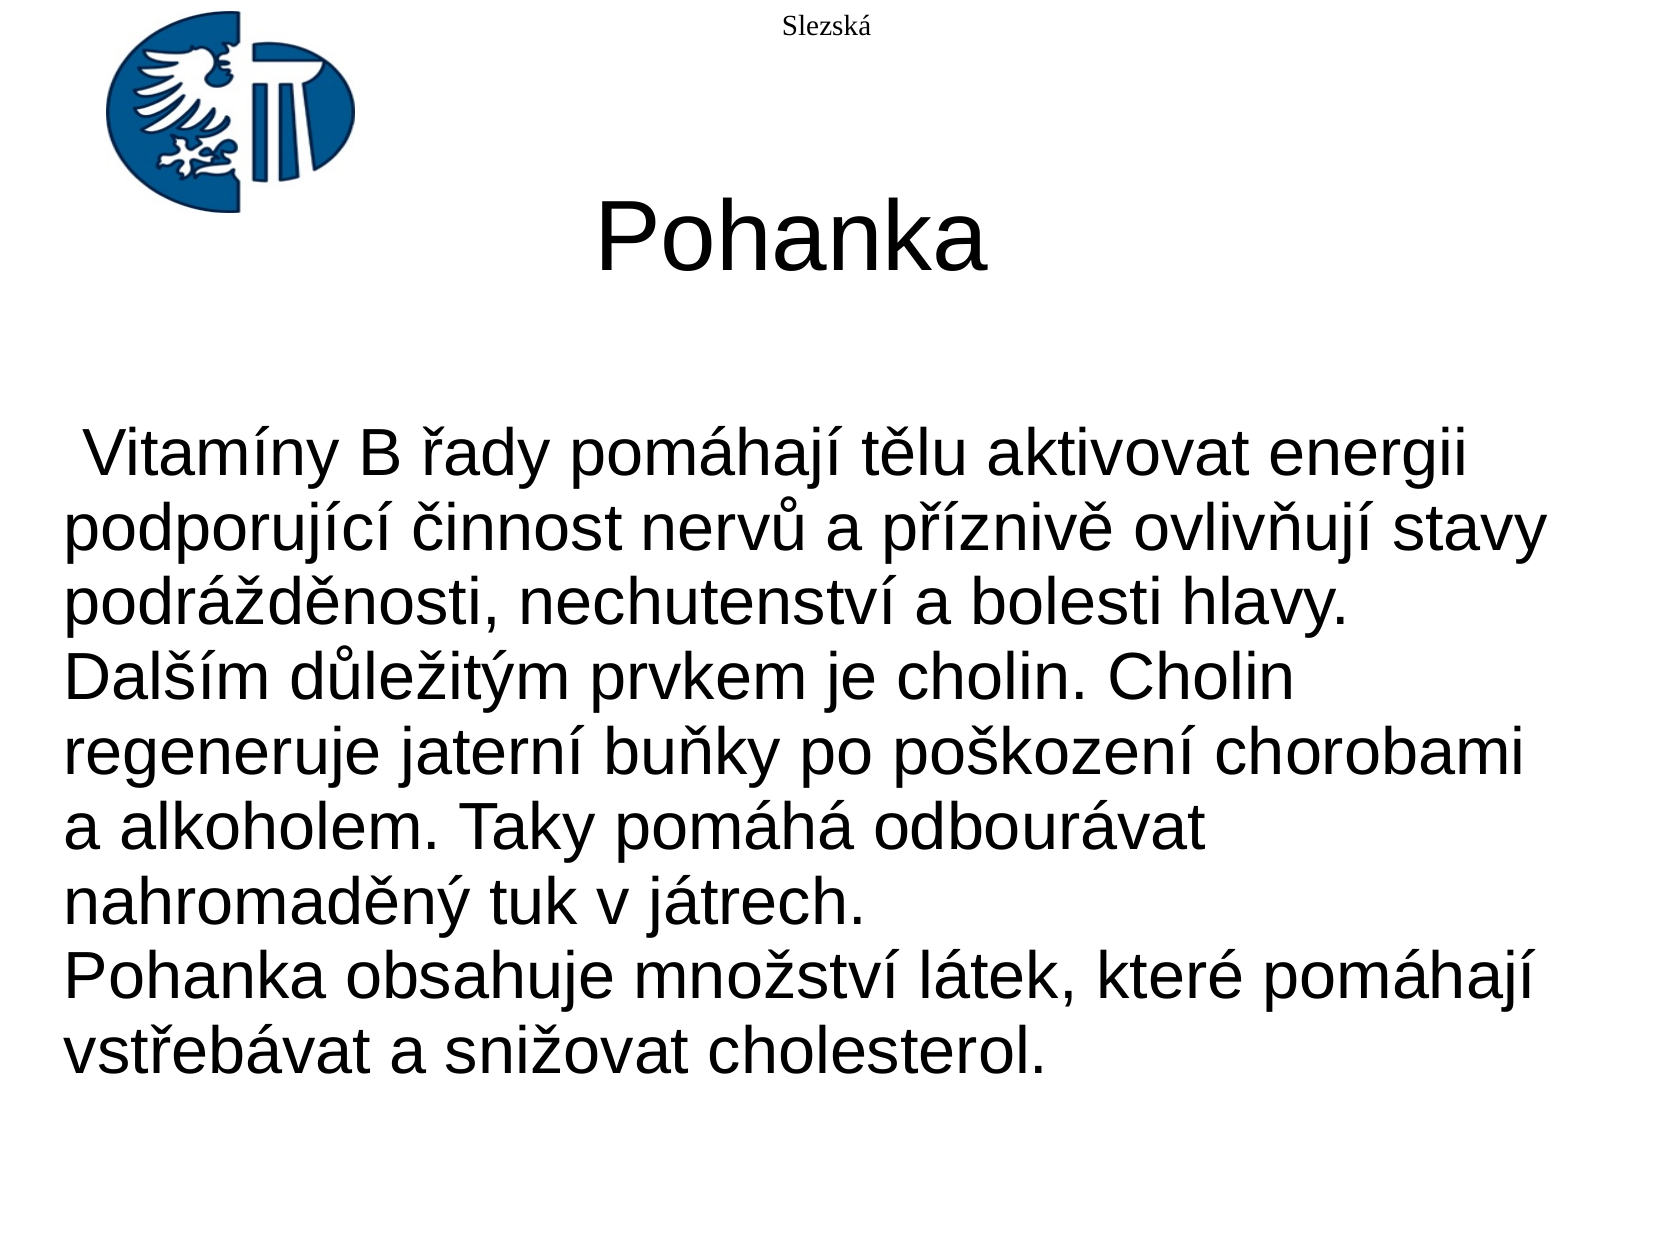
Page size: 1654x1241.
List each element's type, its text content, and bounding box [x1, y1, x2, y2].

list Vitamíny B řady pomáhají tělu aktivovat energii podporující činnost nervů a příznivě ovlivňují stavy podrážděnosti, nechutenství a bolesti hlavy. Dalším důležitým prvkem je cholin. Cholin regeneruje jaterní buňky po poškození chorobami a alkoholem. Taky pomáhá odbourávat nahromaděný tuk v játrech. Pohanka obsahuje množství látek, které pomáhají vstřebávat a snižovat cholesterol. [63, 415, 1552, 1241]
title Pohanka [47, 70, 1536, 402]
picture [106, 11, 355, 70]
